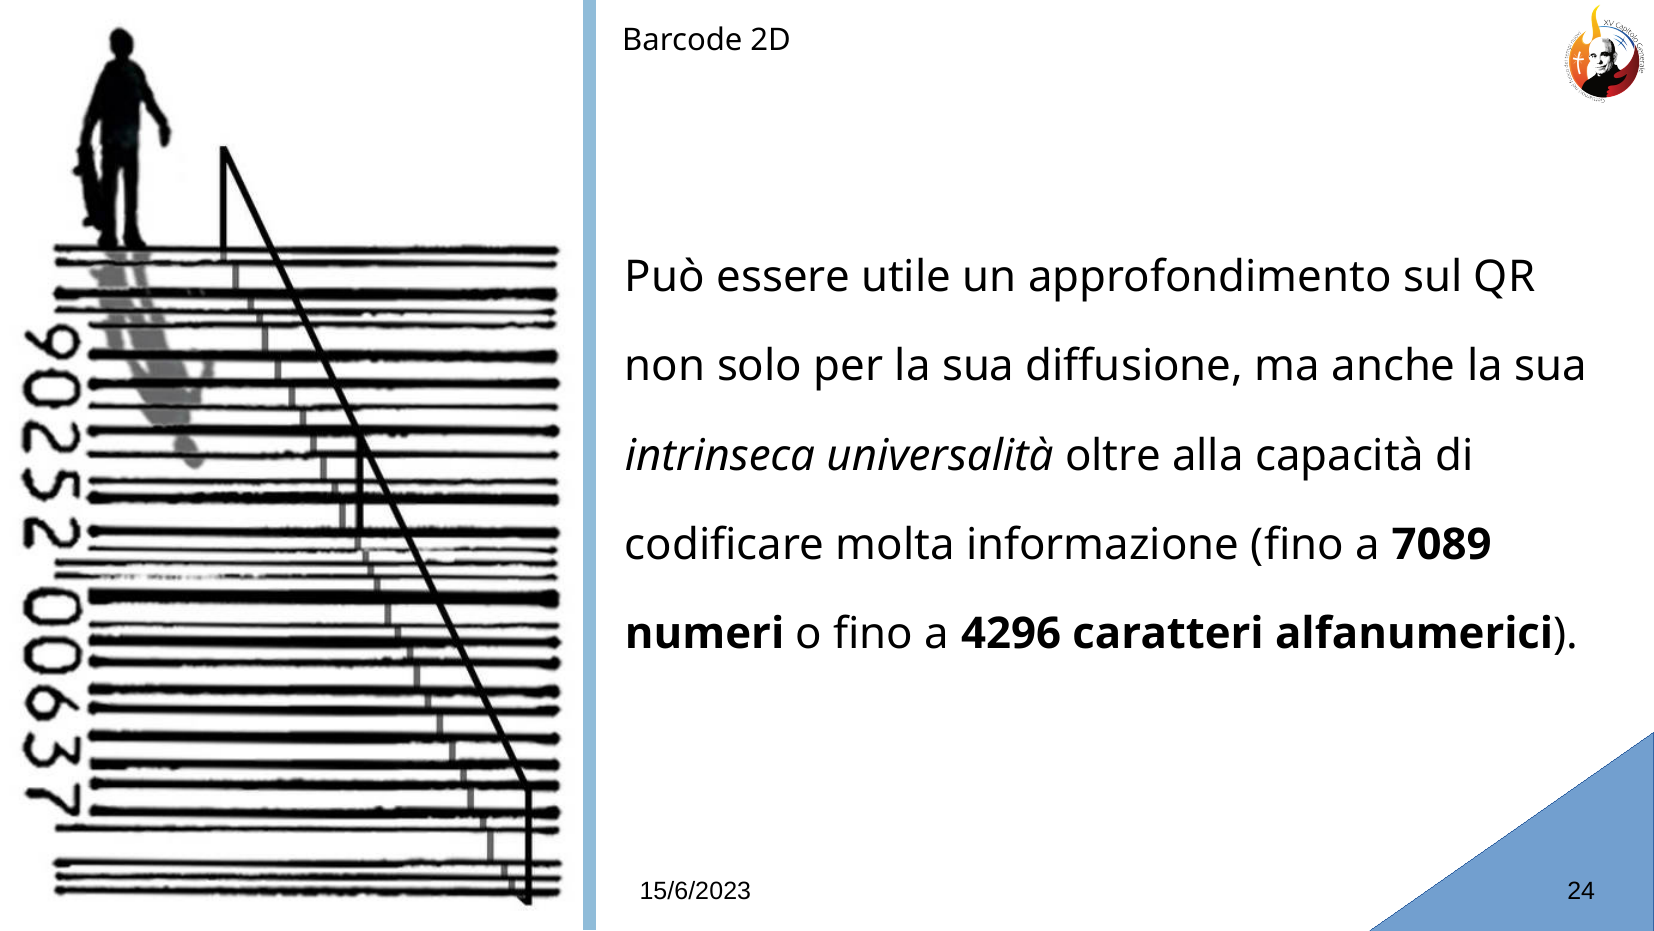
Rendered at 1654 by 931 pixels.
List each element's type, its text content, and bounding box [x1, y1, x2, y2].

picture [1563, 4, 1646, 103]
text_box Barcode 2D [607, 9, 1340, 63]
list Può essere utile un approfondimento sul QR non solo per la sua diffusione, ma anche la sua intrinseca universalità oltre alla capacità di codificare molta informazione (fino a 7089 numeri o fino a 4296 caratteri alfanumerici). [624, 106, 1621, 771]
picture [0, 0, 583, 931]
